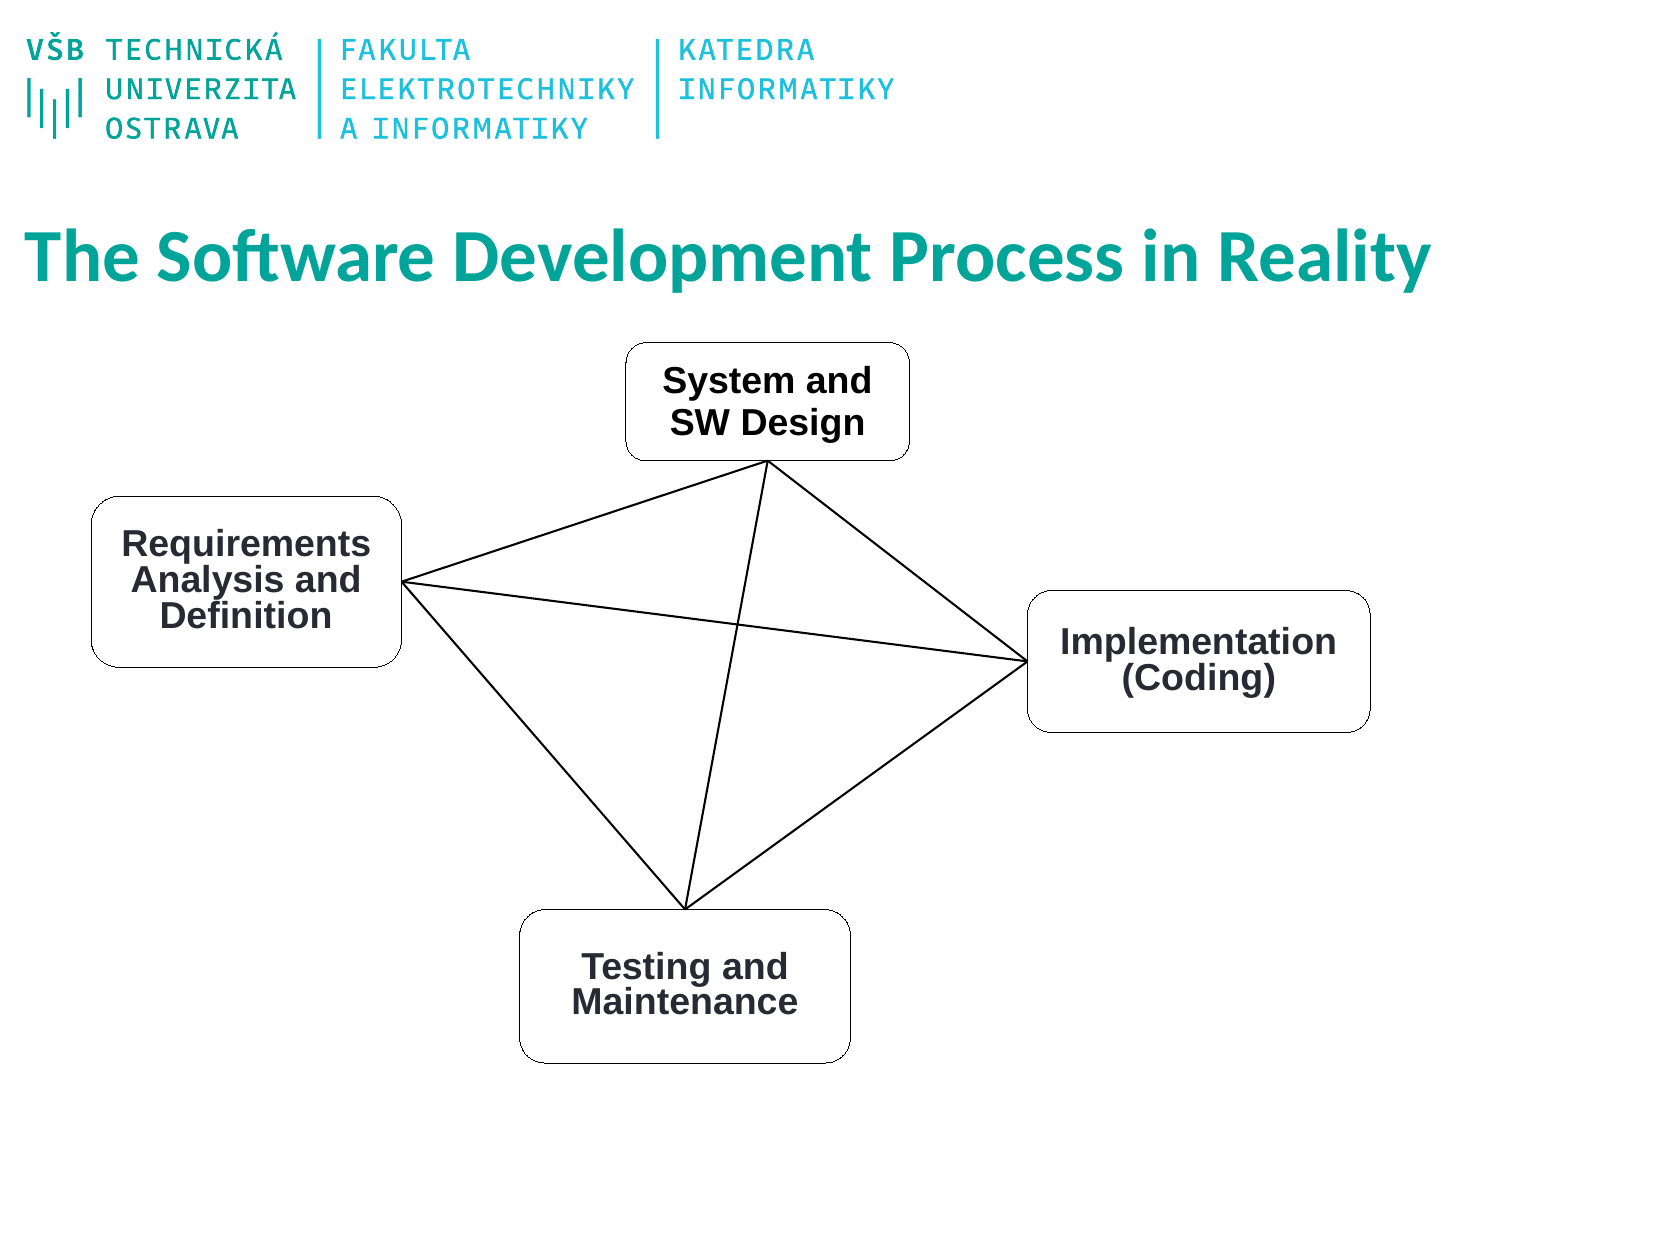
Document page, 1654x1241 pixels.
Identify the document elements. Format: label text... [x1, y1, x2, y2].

picture [26, 31, 894, 139]
text_box System and SW Design [625, 342, 910, 461]
text_box Requirements Analysis and Definition [91, 496, 402, 668]
text_box Implementation (Coding) [1027, 590, 1371, 733]
text_box Testing and Maintenance [519, 909, 851, 1064]
title The Software Development Process in Reality [24, 169, 1629, 301]
